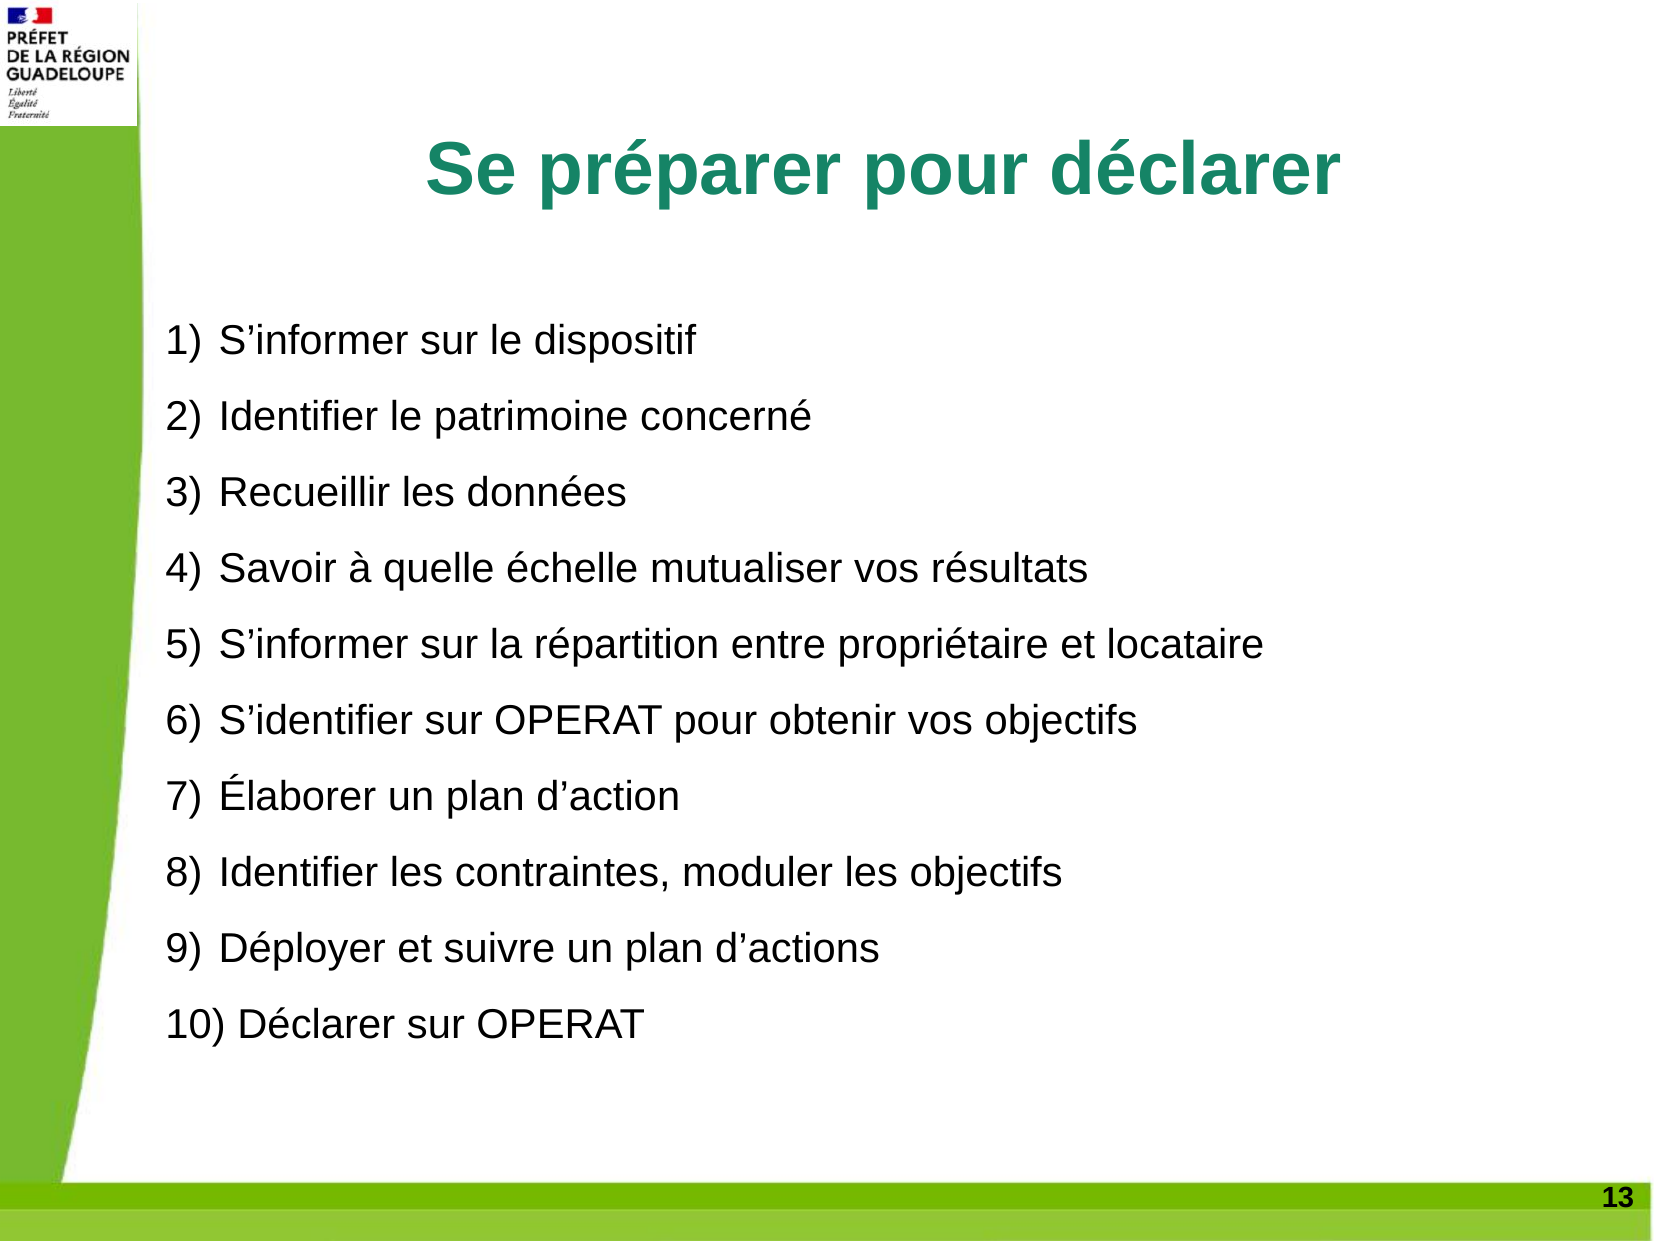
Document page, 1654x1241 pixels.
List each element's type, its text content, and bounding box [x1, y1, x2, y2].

list S’informer sur le dispositif Identifier le patrimoine concerné Recueillir les données Savoir à quelle échelle mutualiser vos résultats S’informer sur la répartition entre propriétaire et locataire S’identifier sur OPERAT pour obtenir vos objectifs Élaborer un plan d’action Identifier les contraintes, moduler les objectifs Déployer et suivre un plan d’actions Déclarer sur OPERAT [147, 316, 1625, 1170]
picture [0, 0, 1654, 1241]
title Se préparer pour déclarer [147, 59, 1620, 278]
